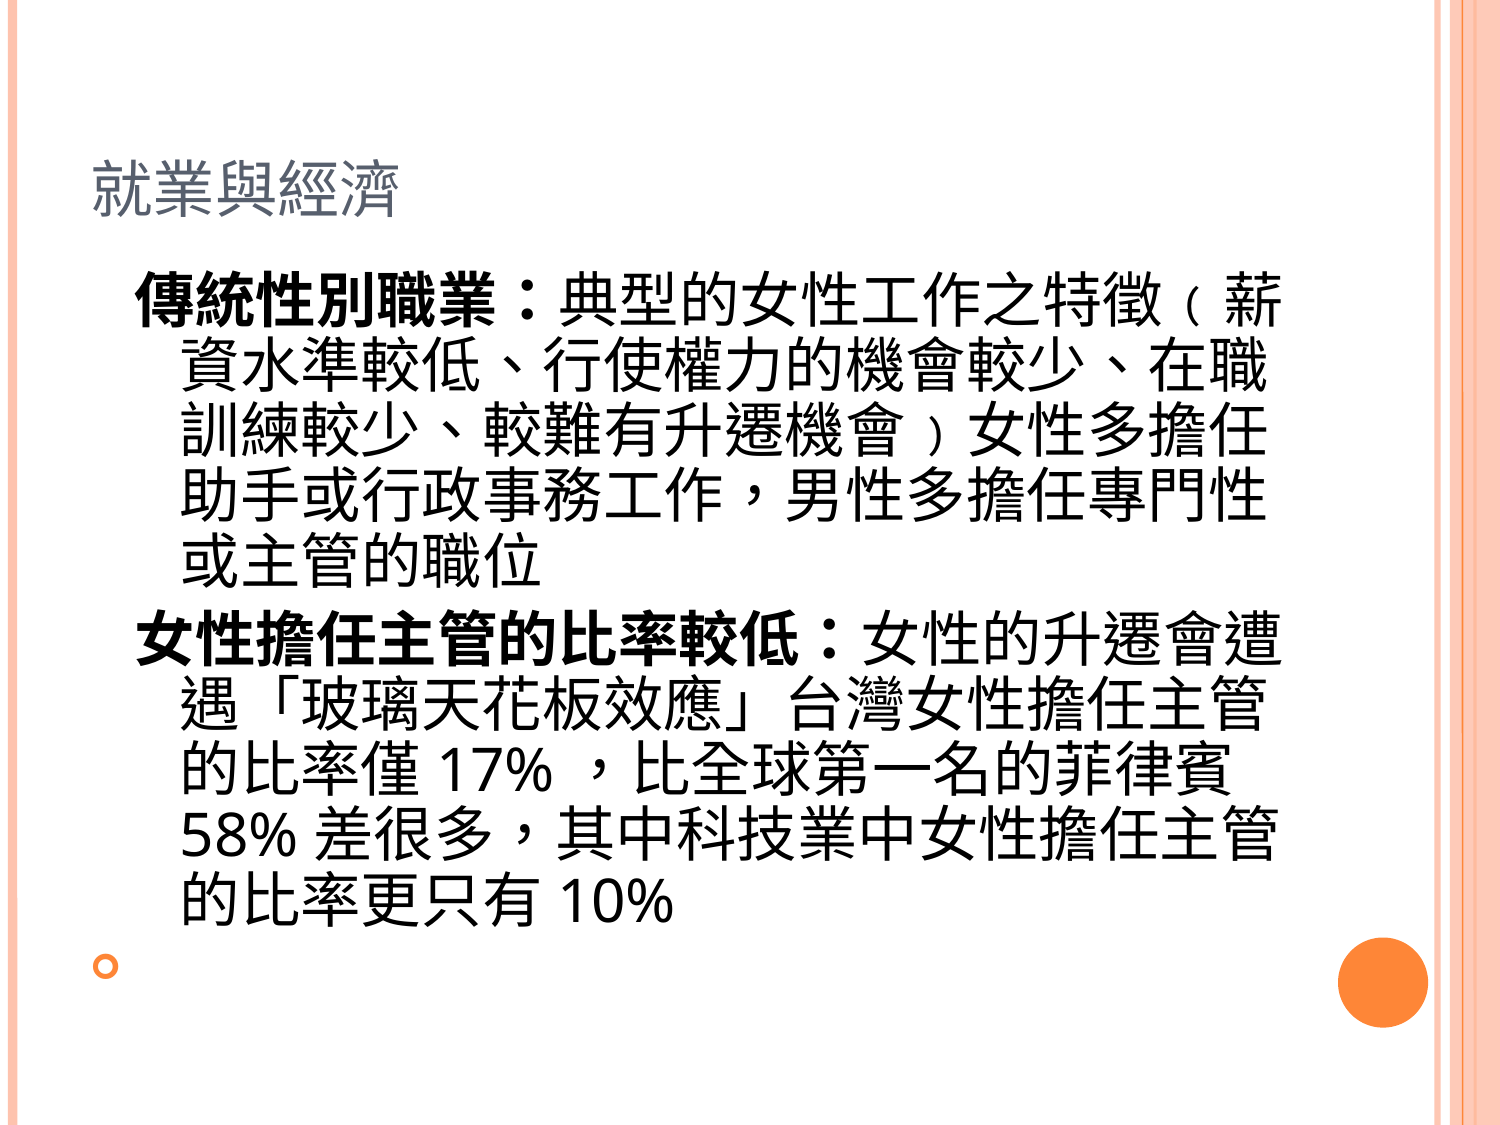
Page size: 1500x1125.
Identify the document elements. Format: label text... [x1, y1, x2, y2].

title 就業與經濟 [75, 45, 1300, 233]
list 傳統性別職業：典型的女性工作之特徵﹙薪資水準較低、行使權力的機會較少、在職訓練較少、較難有升遷機會﹚女性多擔任助手或行政事務工作，男性多擔任專門性或主管的職位 女性擔任主管的比率較低：女性的升遷會遭遇「玻璃天花板效應」台灣女性擔任主管的比率僅17%，比全球第一名的菲律賓 58%差很多，其中科技業中女性擔任主管的比率更只有10% [75, 262, 1300, 1062]
